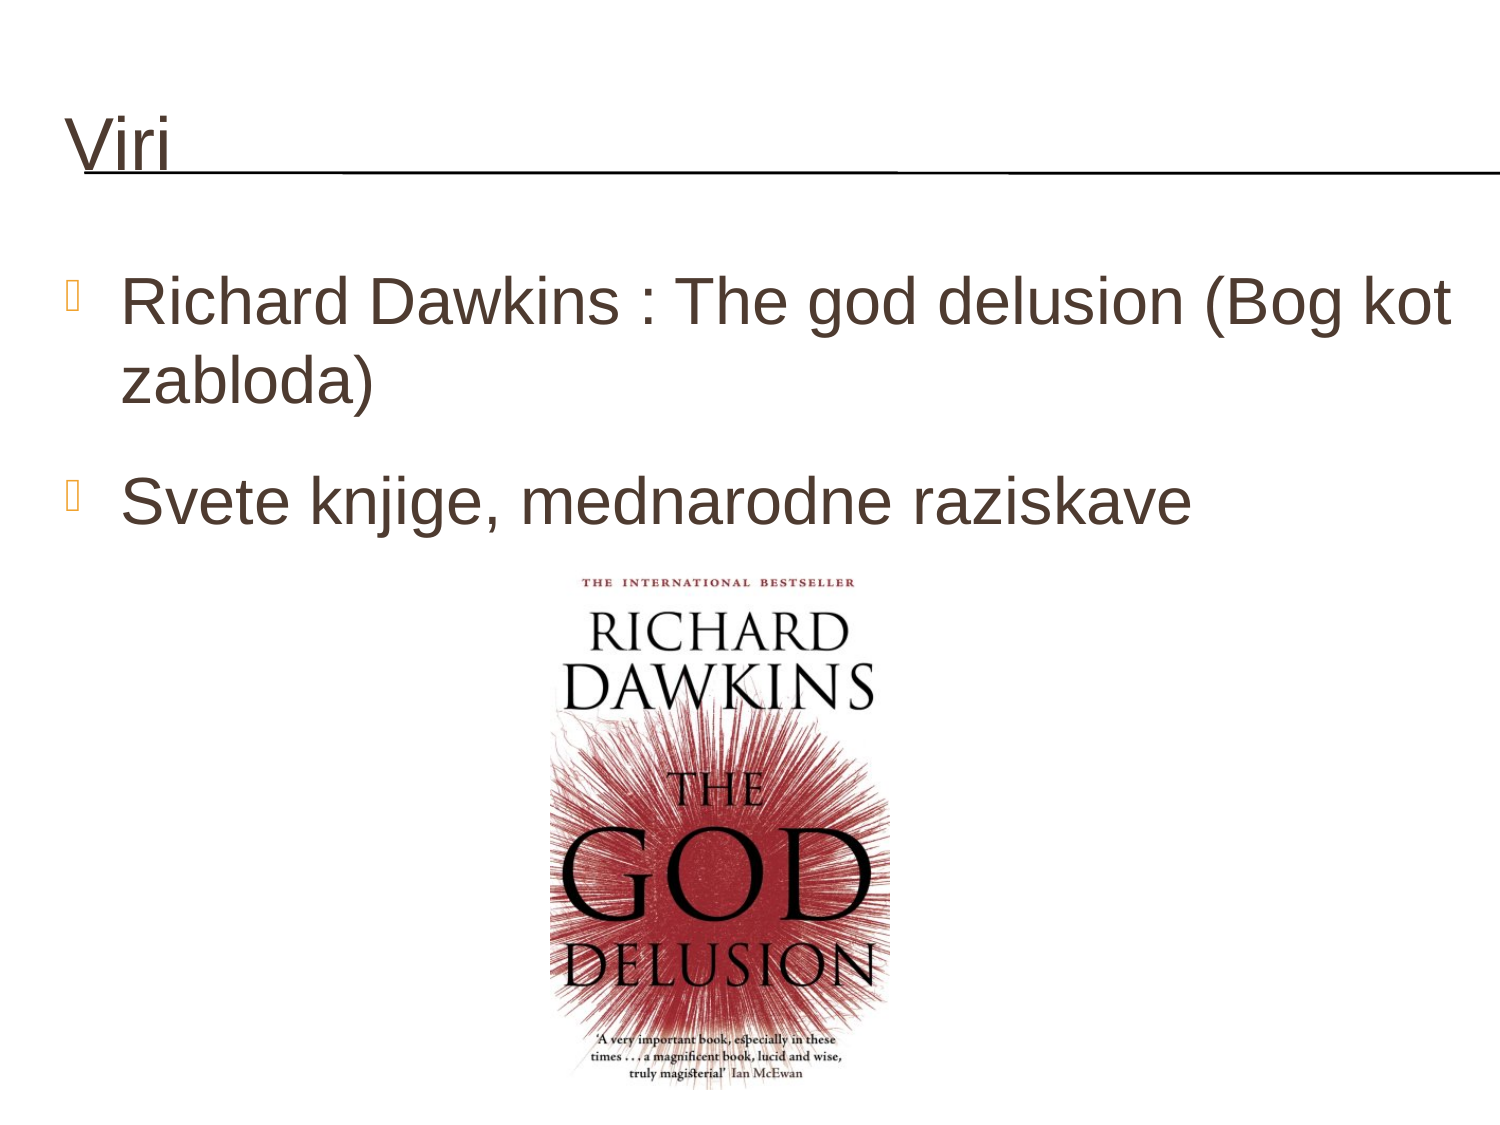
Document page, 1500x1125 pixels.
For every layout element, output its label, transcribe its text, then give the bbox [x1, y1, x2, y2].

title Viri [50, 75, 1475, 213]
picture [550, 562, 890, 1090]
text_box Richard Dawkins : The god delusion (Bog kot zabloda)‏ Svete knjige, mednarodne raziskave [49, 254, 1475, 998]
